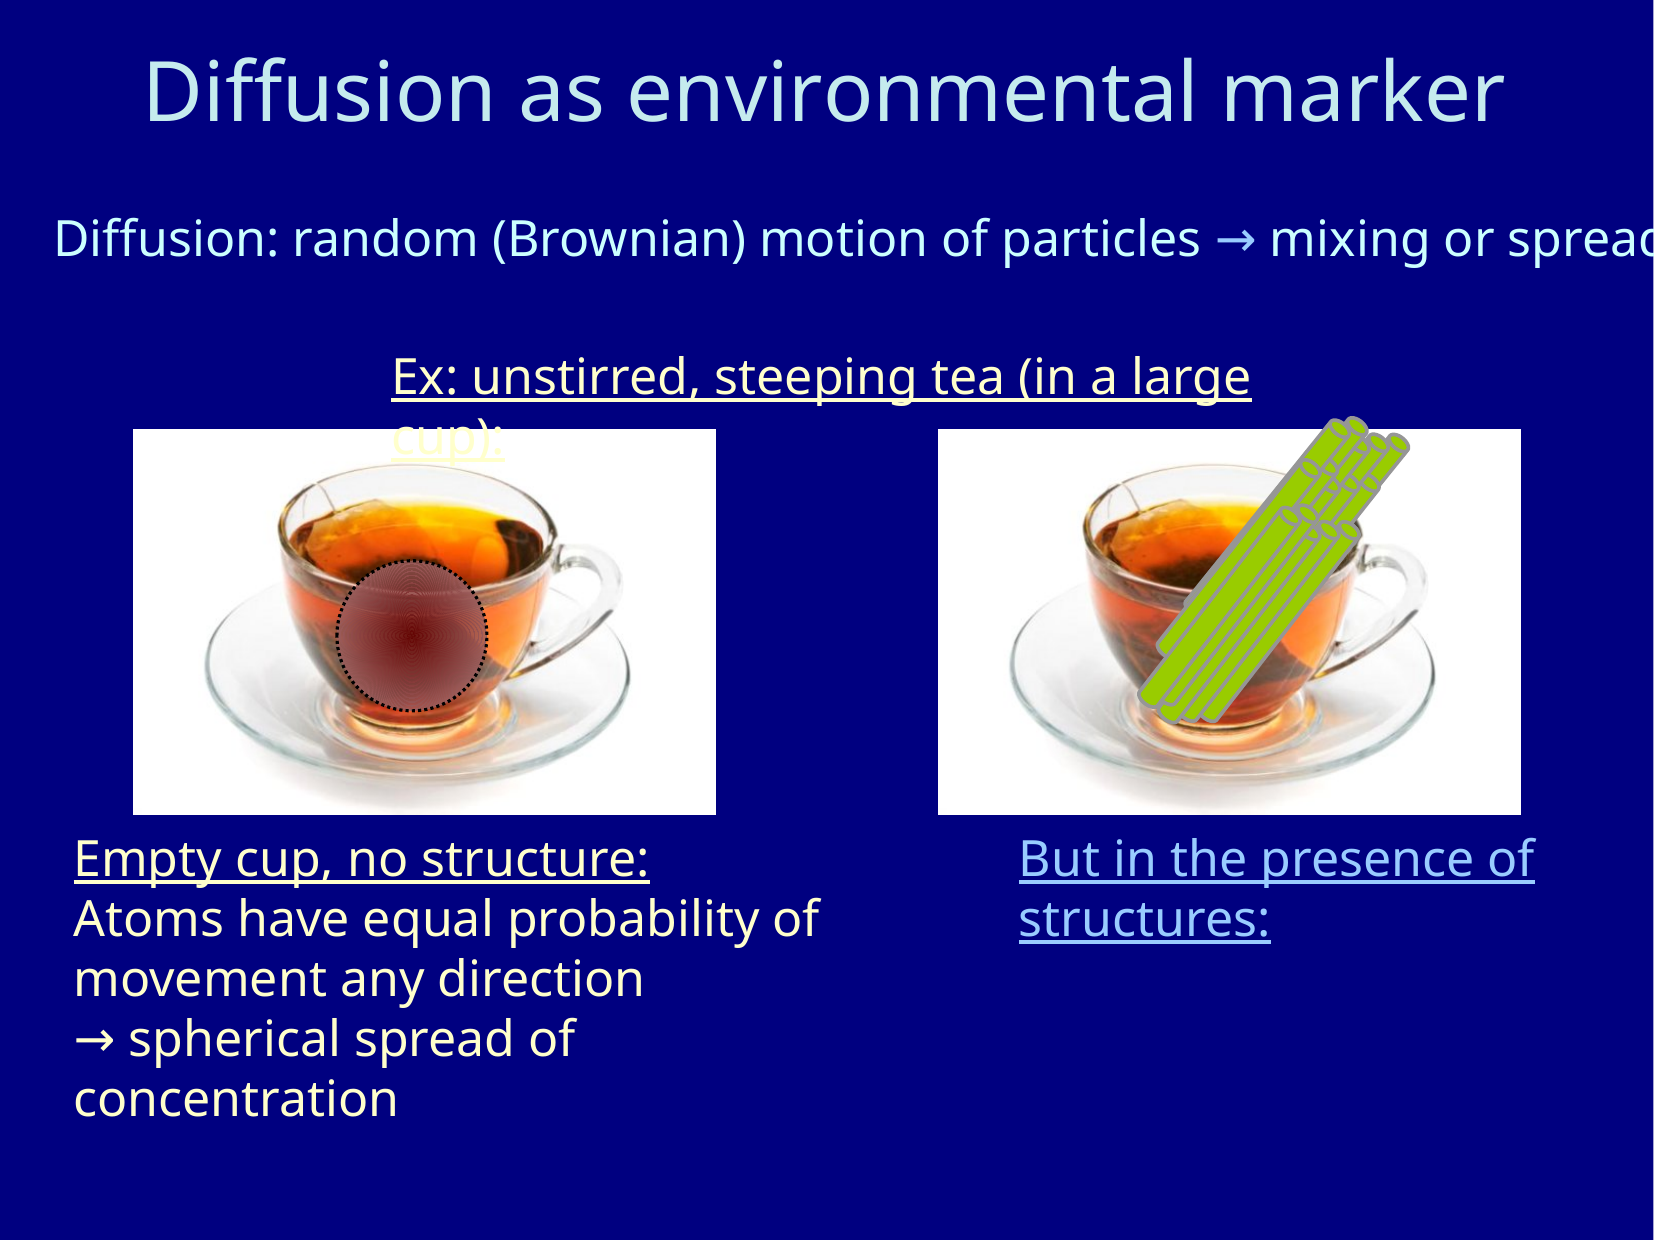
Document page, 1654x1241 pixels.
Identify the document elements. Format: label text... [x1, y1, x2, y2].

text_box Diffusion: random (Brownian) motion of particles → mixing or spreading [38, 195, 1619, 378]
title Diffusion as environmental marker [75, 13, 1576, 164]
text_box Empty cup, no structure: Atoms have equal probability of movement any direction → spherical spread of concentration [44, 818, 850, 1083]
text_box [1138, 417, 1409, 723]
picture [133, 429, 716, 815]
text_box Ex: unstirred, steeping tea (in a large cup): [316, 336, 1327, 472]
picture [938, 429, 1521, 815]
text_box But in the presence of structures: [901, 818, 1654, 1029]
text_box [336, 560, 487, 711]
